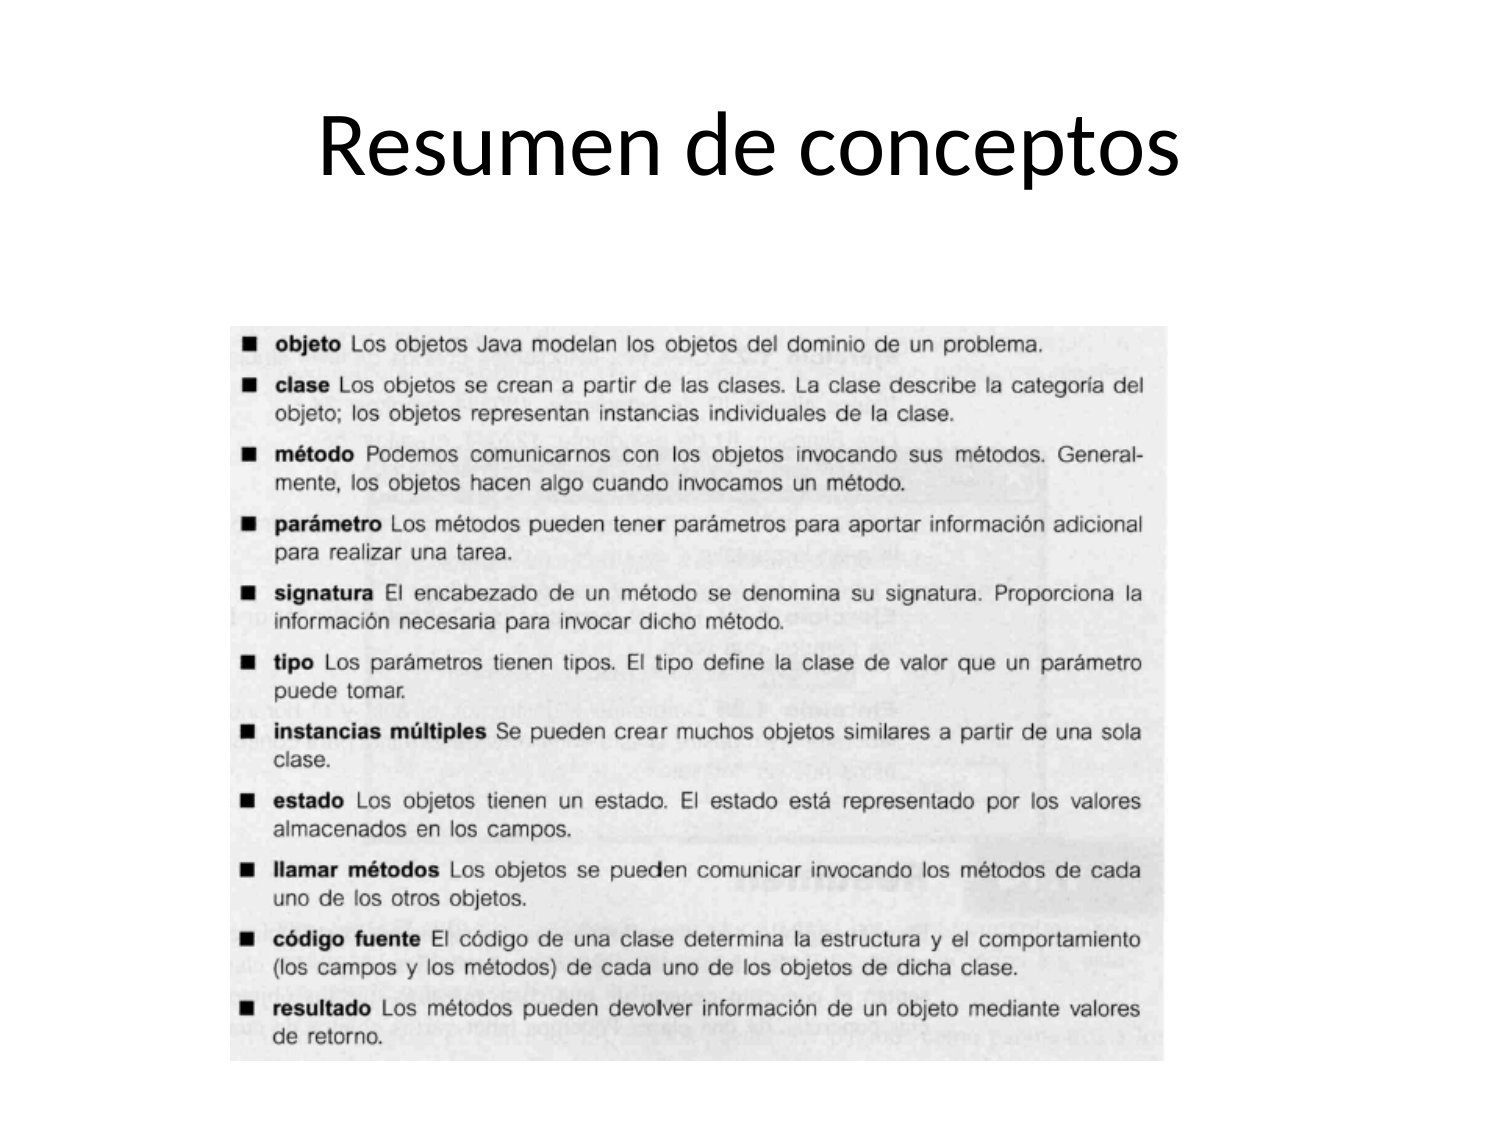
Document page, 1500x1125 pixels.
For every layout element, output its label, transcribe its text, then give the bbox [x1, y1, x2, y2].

picture [230, 326, 1168, 1061]
title Resumen de conceptos [75, 45, 1426, 233]
